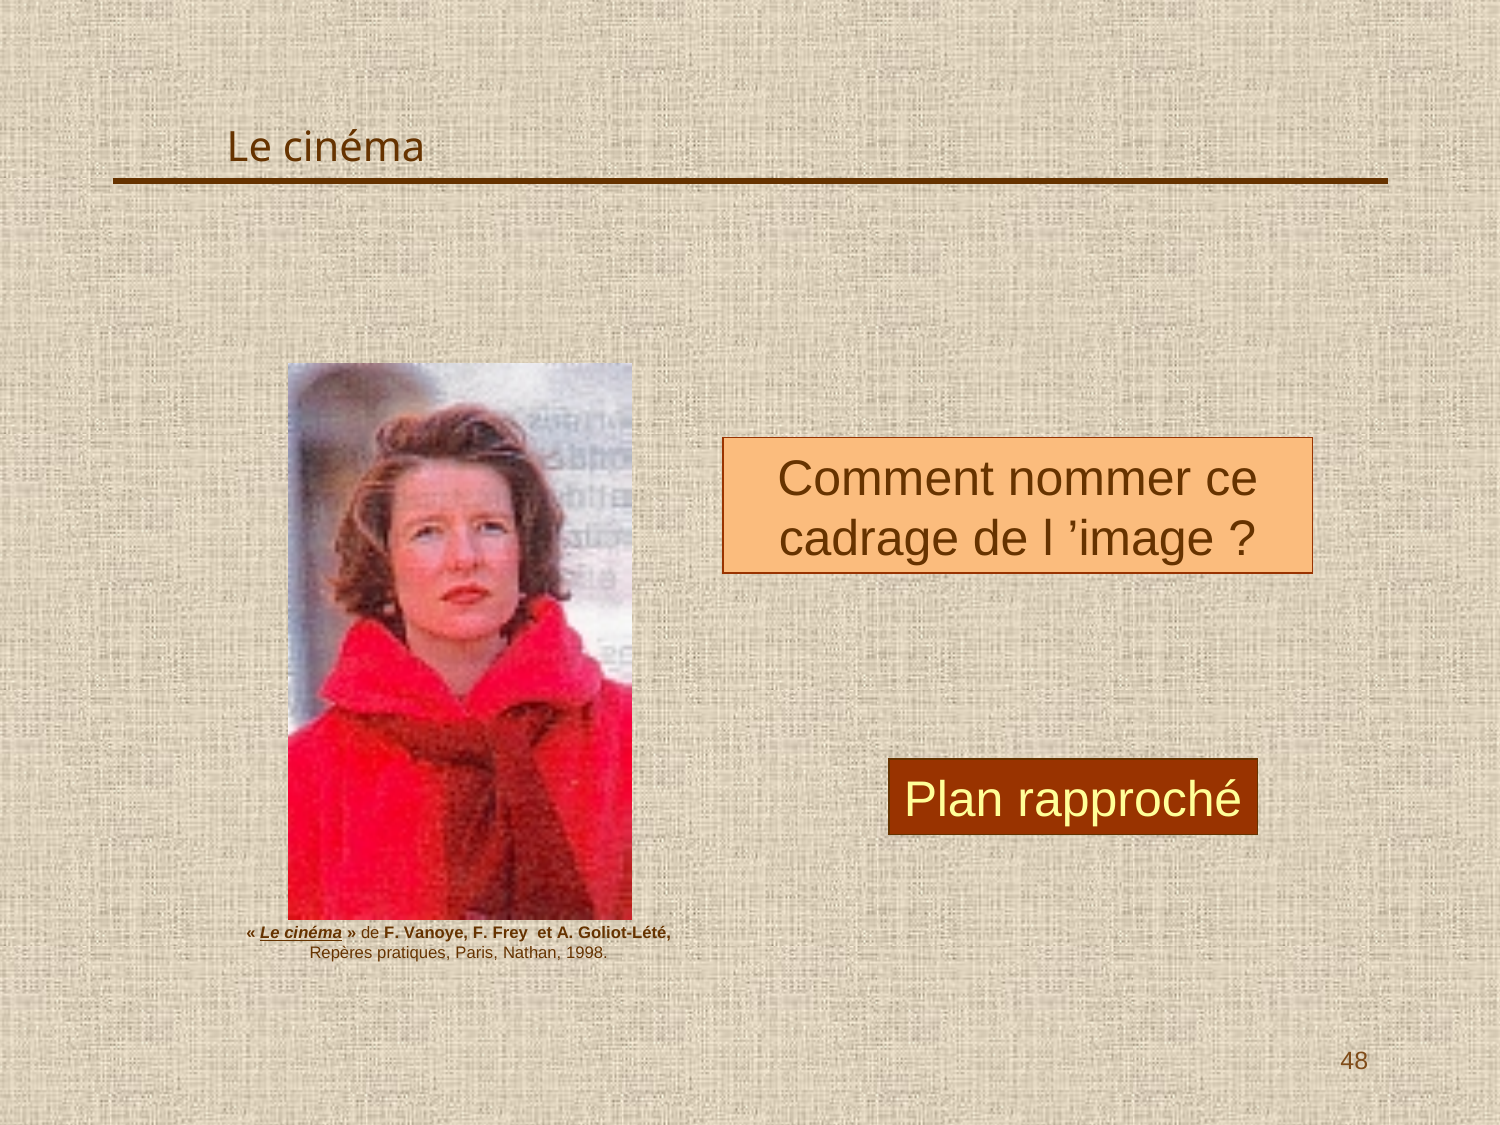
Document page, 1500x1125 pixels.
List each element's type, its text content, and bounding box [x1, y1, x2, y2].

text_box « Le cinéma » de F. Vanoye, F. Frey et A. Goliot-Lété, Repères pratiques, Paris, Nathan, 1998. [227, 914, 691, 970]
text_box Le cinéma [211, 112, 441, 178]
text_box Comment nommer ce cadrage de l ’image ? [722, 437, 1313, 573]
text_box Plan rapproché [888, 759, 1258, 835]
picture [0, 0, 1500, 1125]
